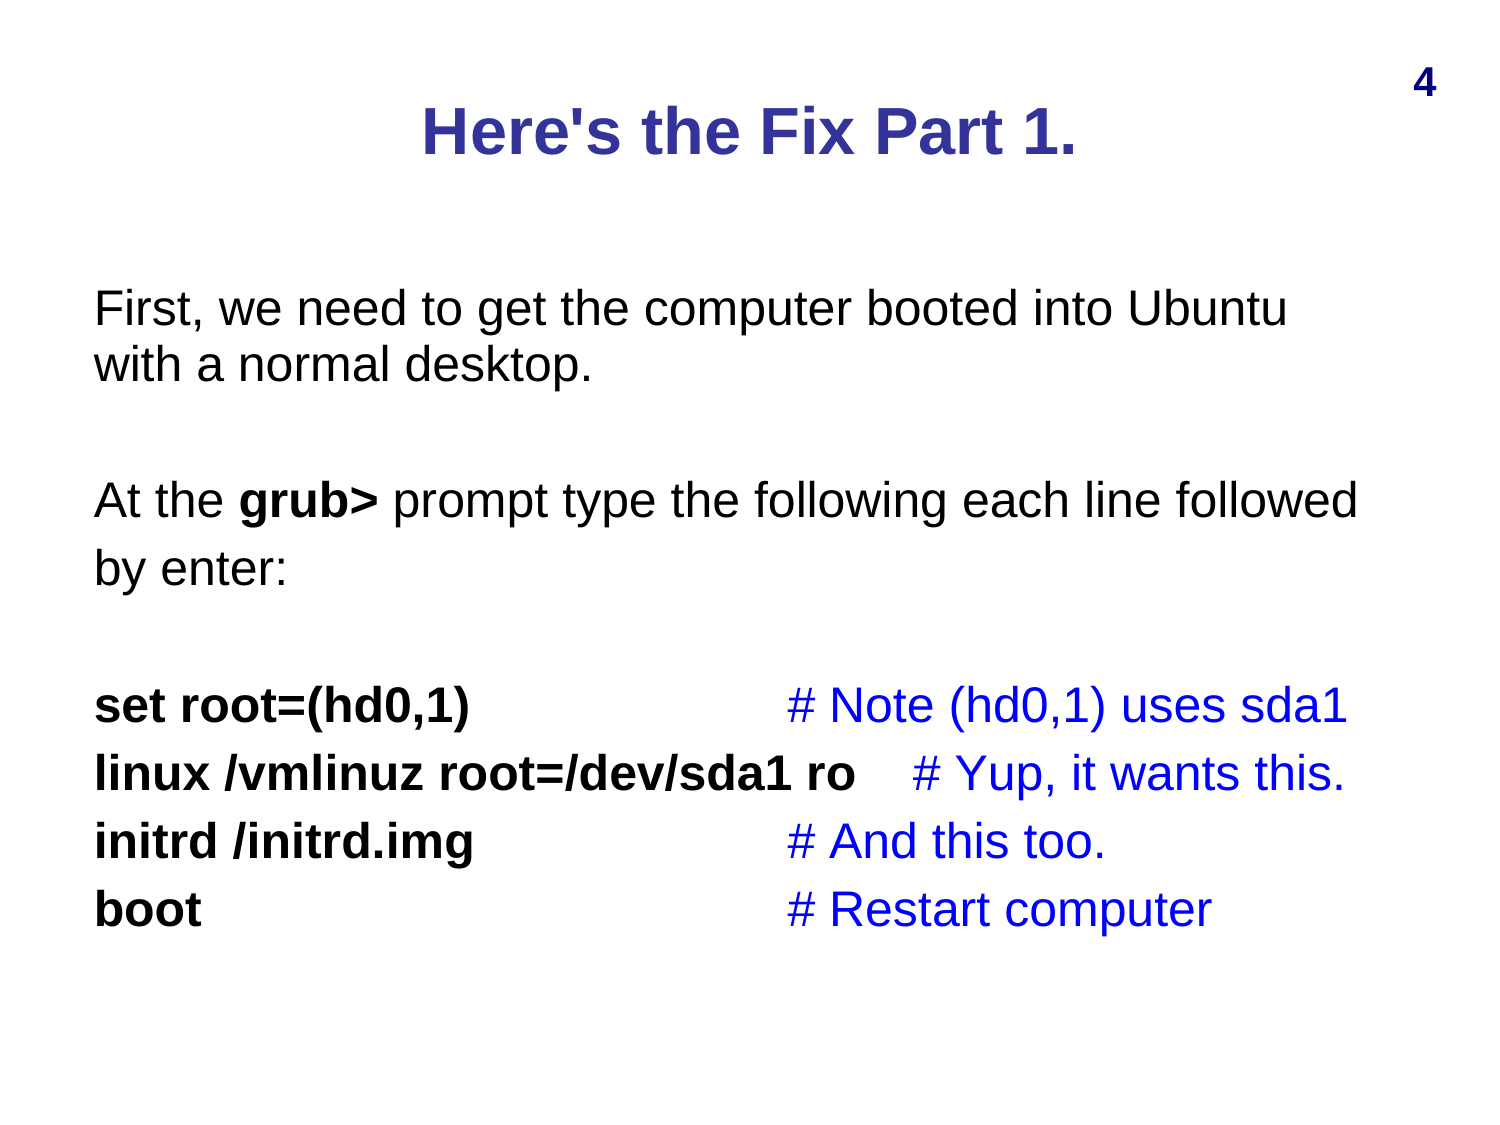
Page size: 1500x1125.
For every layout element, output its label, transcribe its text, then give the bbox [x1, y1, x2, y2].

text_box 4 [1387, 47, 1463, 113]
list First, we need to get the computer booted into Ubuntu with a normal desktop. At the grub> prompt type the following each line followed by enter: set root=(hd0,1) # Note (hd0,1) uses sda1 linux /vmlinuz root=/dev/sda1 ro # Yup, it wants this. initrd /initrd.img # And this too. boot # Restart computer [37, 280, 1388, 938]
title Here's the Fix Part 1. [112, 74, 1388, 188]
